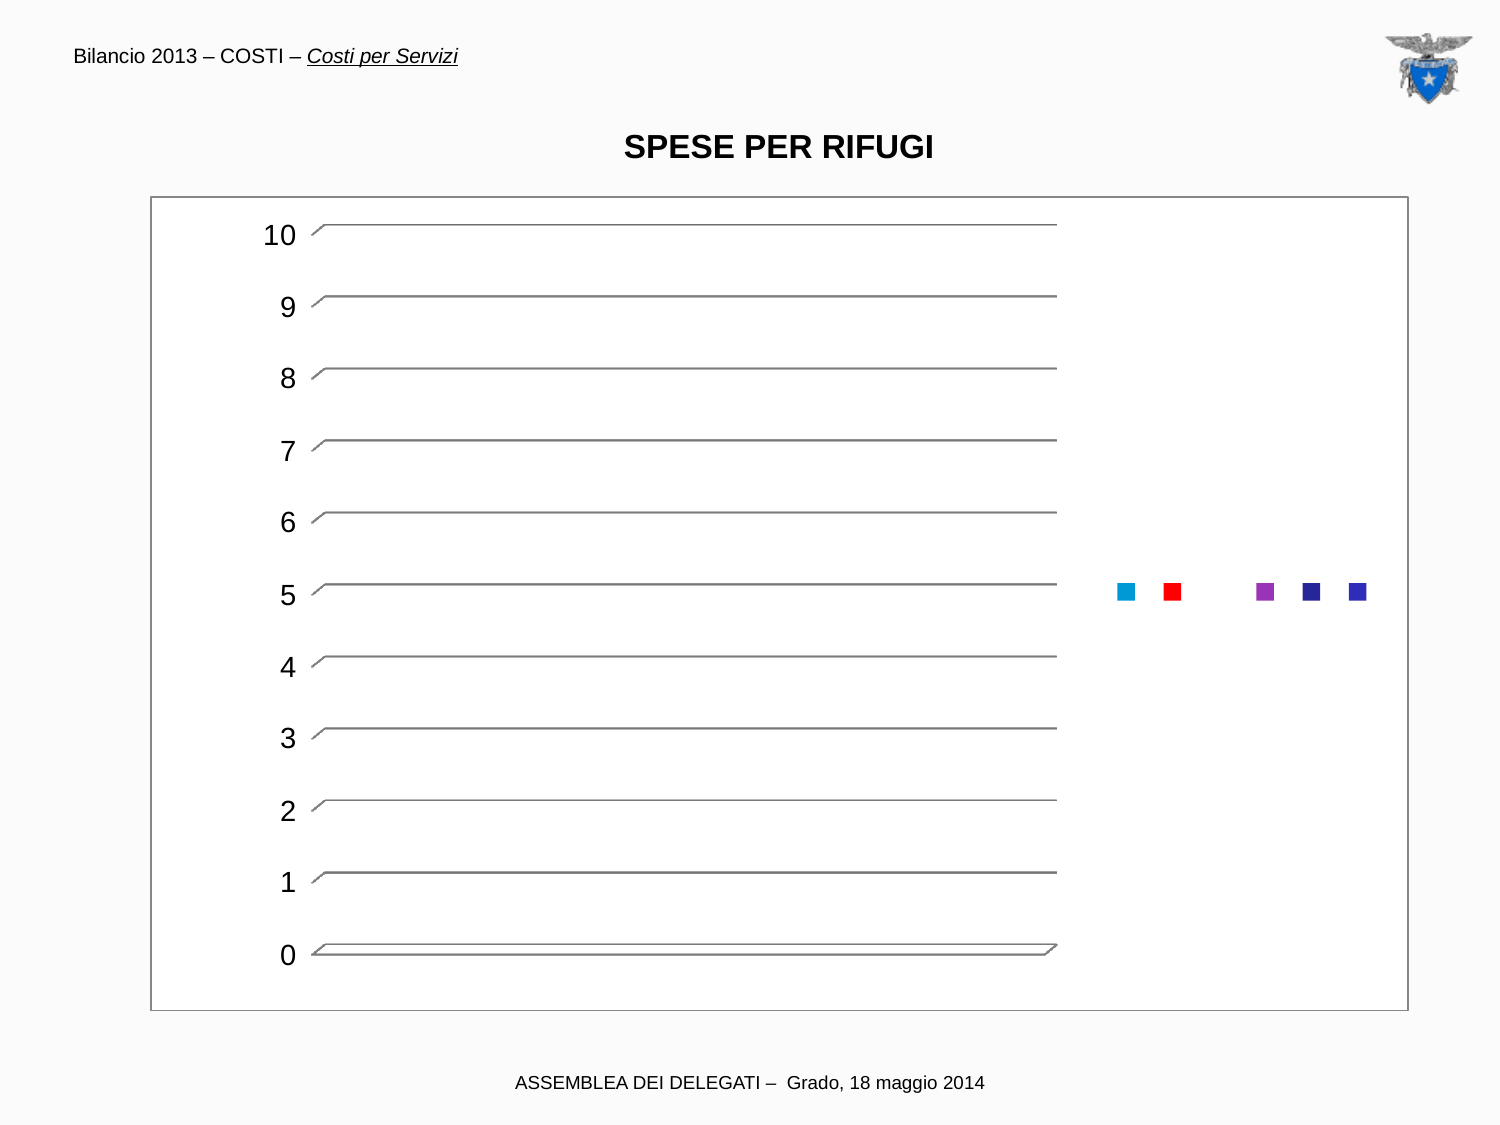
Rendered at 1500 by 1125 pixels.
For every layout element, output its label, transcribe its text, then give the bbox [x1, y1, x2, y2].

text_box ASSEMBLEA DEI DELEGATI – Grado, 18 maggio 2014 [262, 1062, 1238, 1101]
text_box Bilancio 2013 – COSTI – Costi per Servizi [58, 35, 504, 76]
text_box SPESE PER RIFUGI [206, 117, 1353, 173]
picture [1382, 29, 1477, 112]
chart [150, 196, 1409, 1012]
